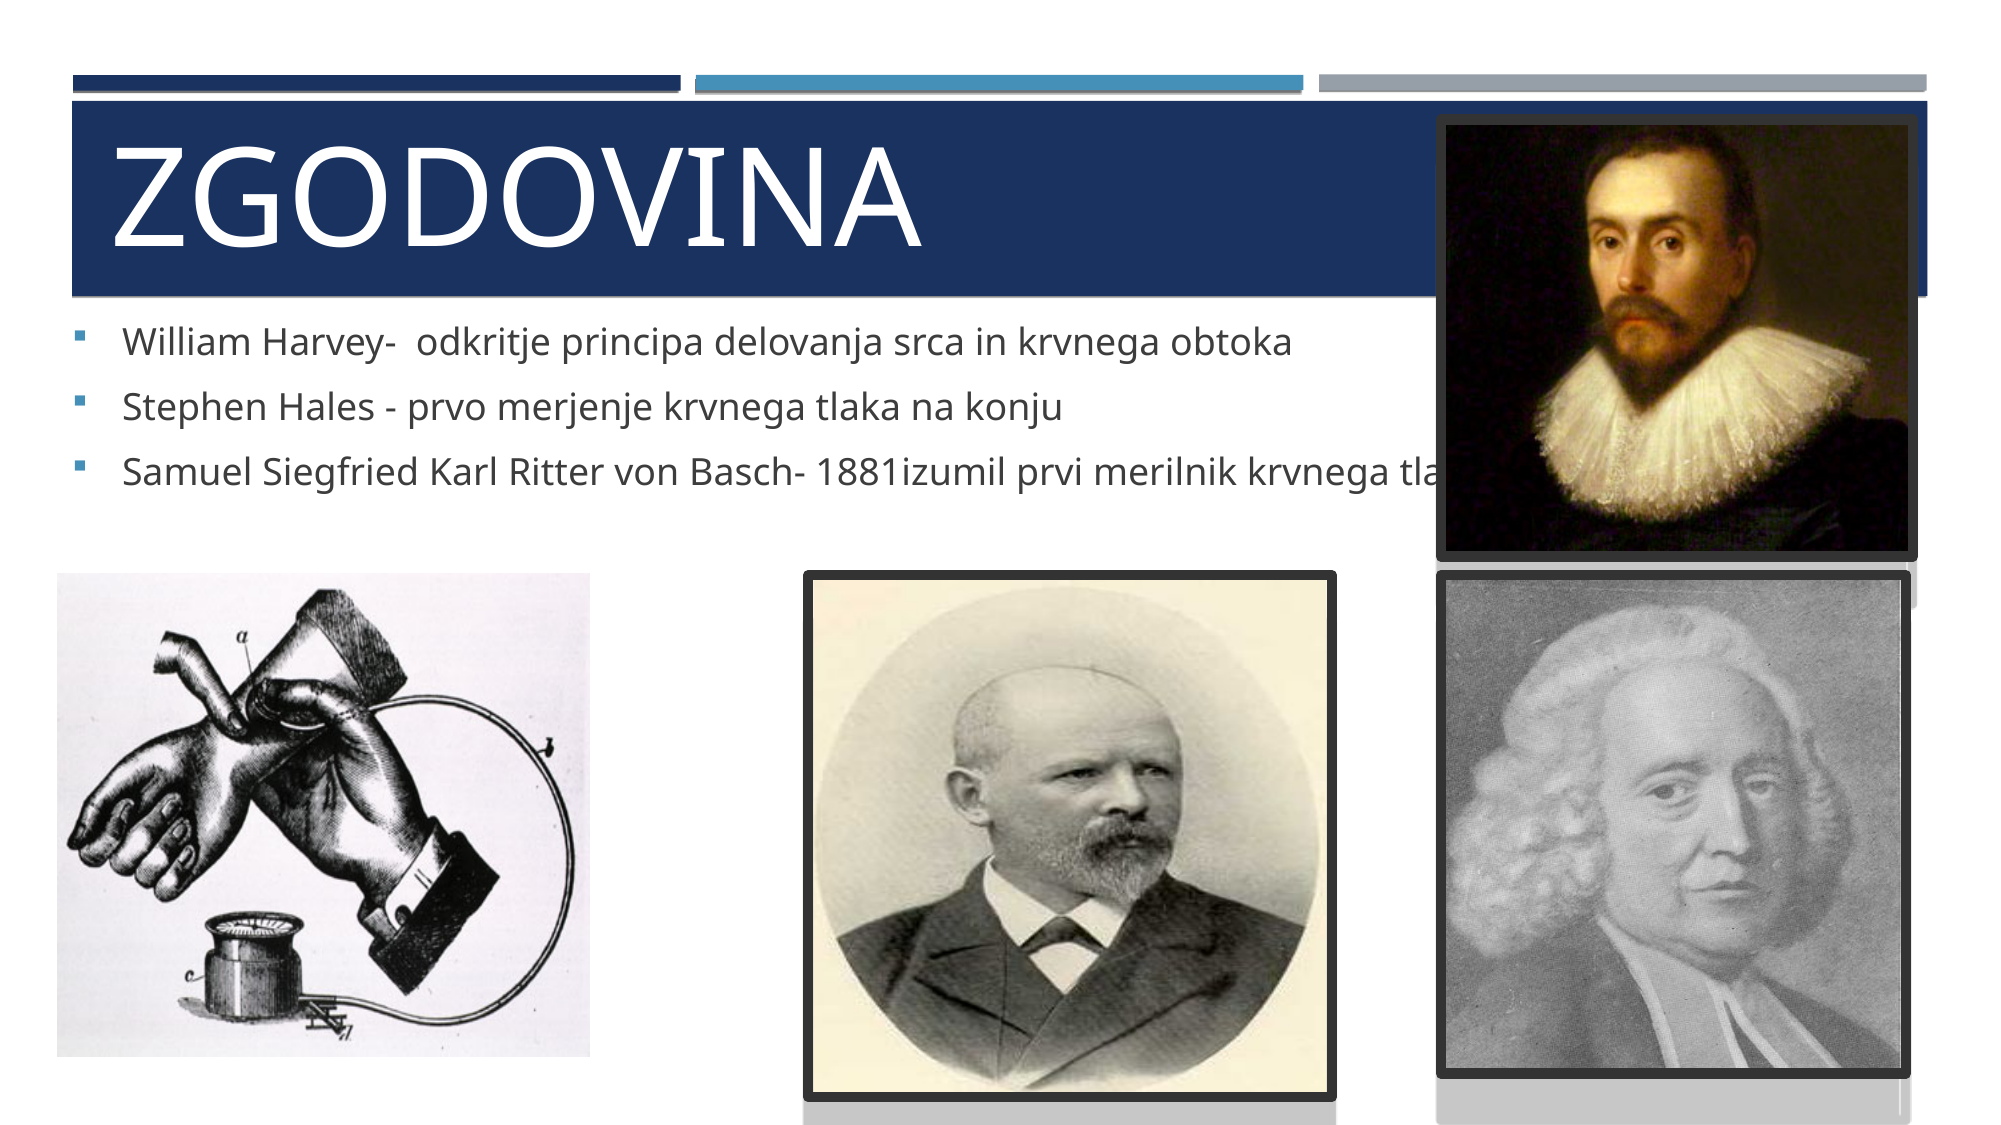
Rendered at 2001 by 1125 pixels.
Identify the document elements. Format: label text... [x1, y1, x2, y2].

picture [1446, 580, 1901, 1069]
title zgodovina [95, 115, 1437, 282]
picture [813, 580, 1327, 1092]
list William Harvey- odkritje principa delovanja srca in krvnega obtoka Stephen Hales - prvo merjenje krvnega tlaka na konju Samuel Siegfried Karl Ritter von Basch- 1881izumil prvi merilnik krvnega tlaka [57, 310, 1436, 1057]
picture [1446, 124, 1908, 552]
picture [57, 573, 590, 1057]
